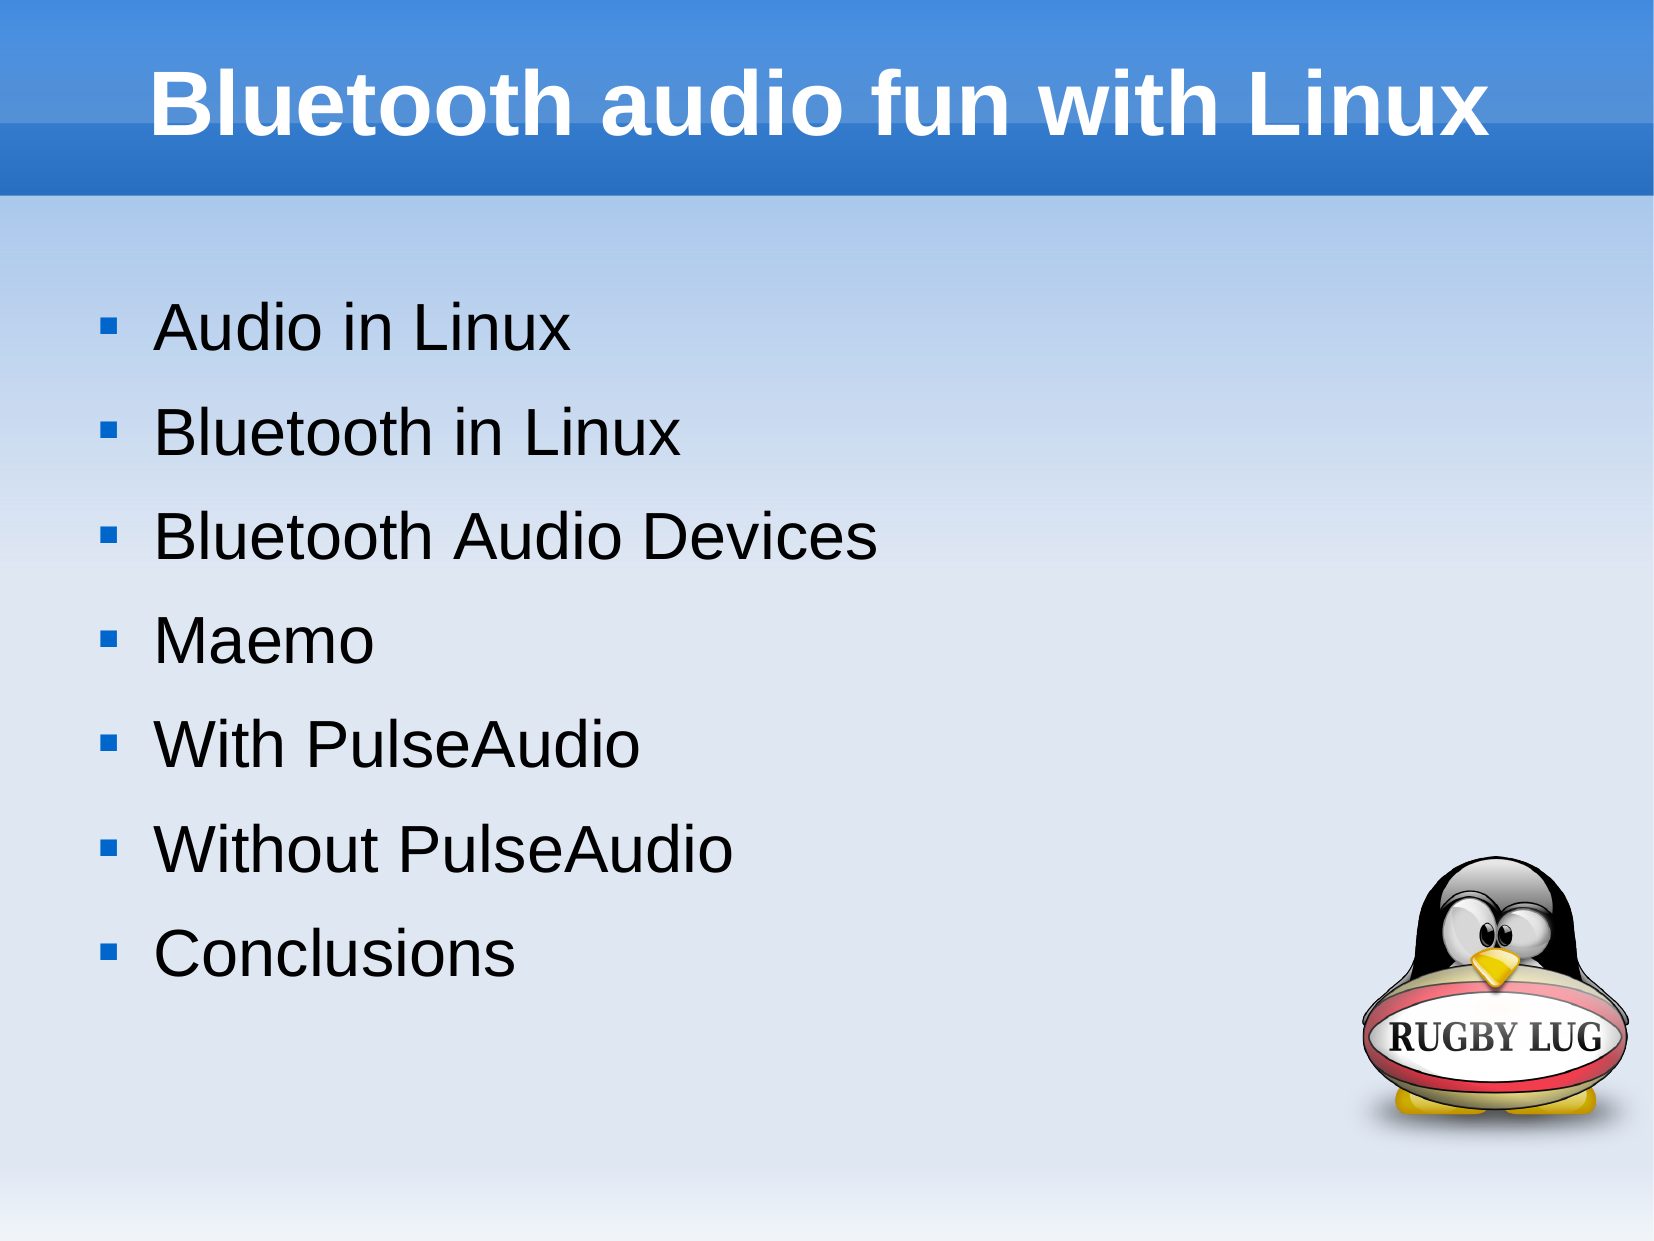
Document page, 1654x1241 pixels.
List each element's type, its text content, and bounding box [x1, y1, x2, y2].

list Audio in Linux Bluetooth in Linux Bluetooth Audio Devices Maemo With PulseAudio Without PulseAudio Conclusions [82, 290, 1571, 1109]
title Bluetooth audio fun with Linux [76, 0, 1565, 208]
picture [0, 0, 1654, 1241]
